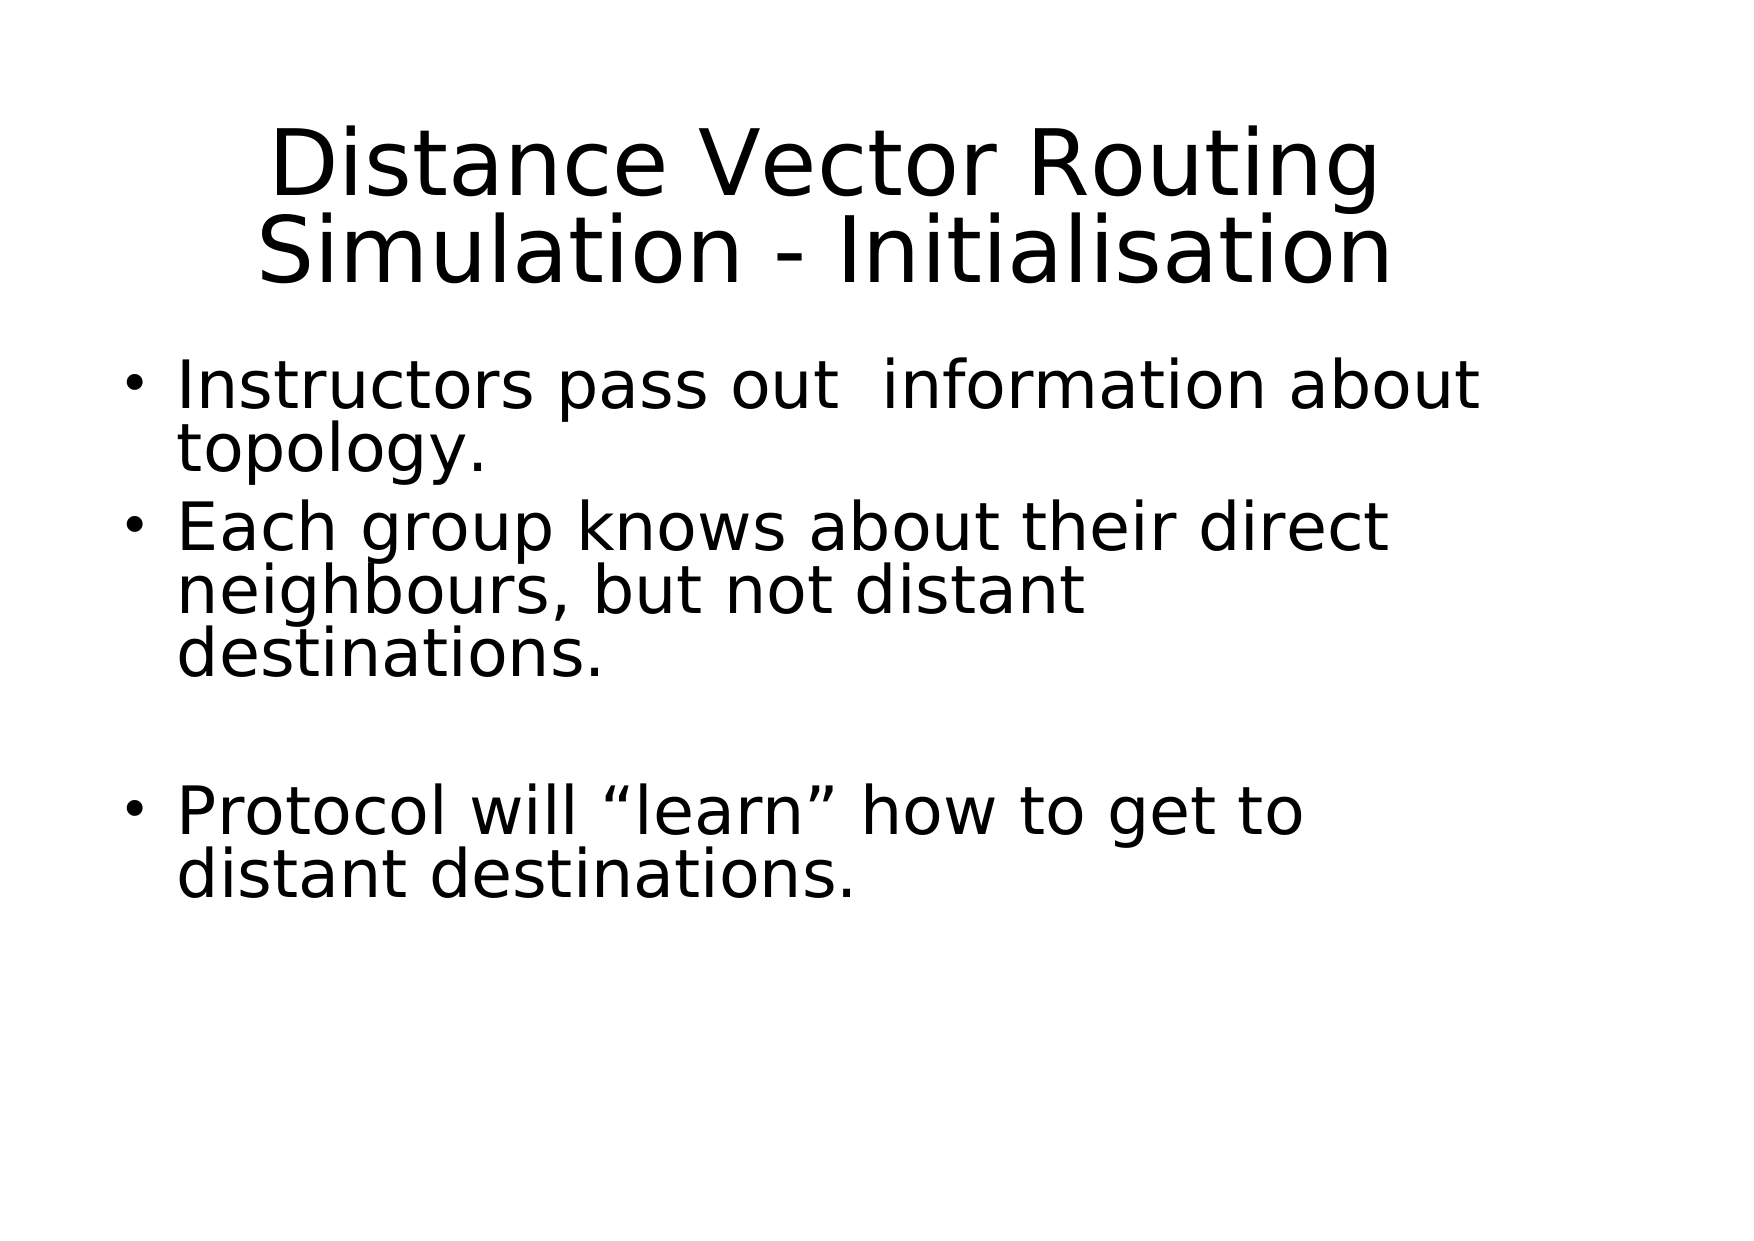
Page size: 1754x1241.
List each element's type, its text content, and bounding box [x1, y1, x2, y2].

list Instructors pass out information about topology. Each group knows about their direct neighbours, but not distant destinations. Protocol will “learn” how to get to distant destinations. [123, 357, 1529, 1102]
title Distance Vector Routing Simulation - Initialisation [123, 107, 1529, 319]
